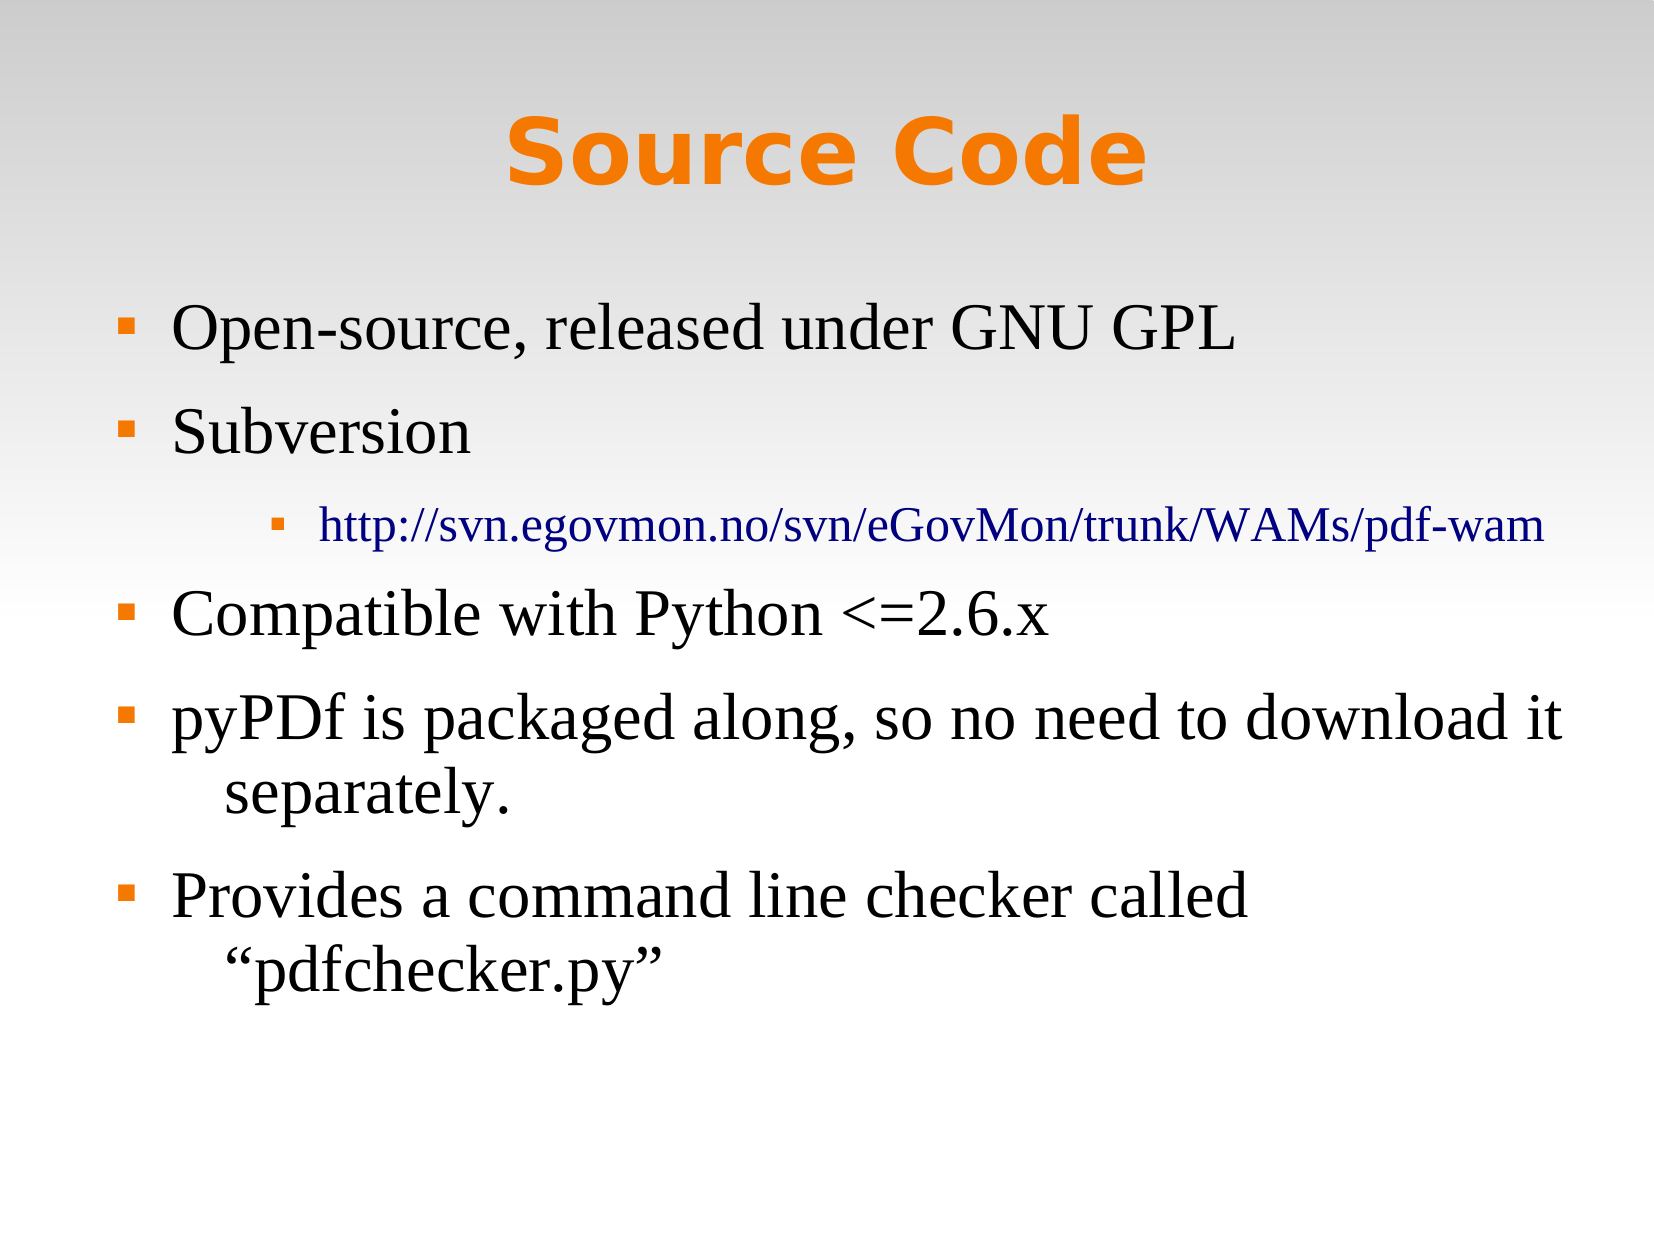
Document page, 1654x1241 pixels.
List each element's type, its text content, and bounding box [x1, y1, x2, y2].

title Source Code [82, 56, 1571, 250]
list Open-source, released under GNU GPL Subversion http://svn.egovmon.no/svn/eGovMon/trunk/WAMs/pdf-wam Compatible with Python <=2.6.x pyPDf is packaged along, so no need to download it separately. Provides a command line checker called “pdfchecker.py” [82, 290, 1571, 1109]
